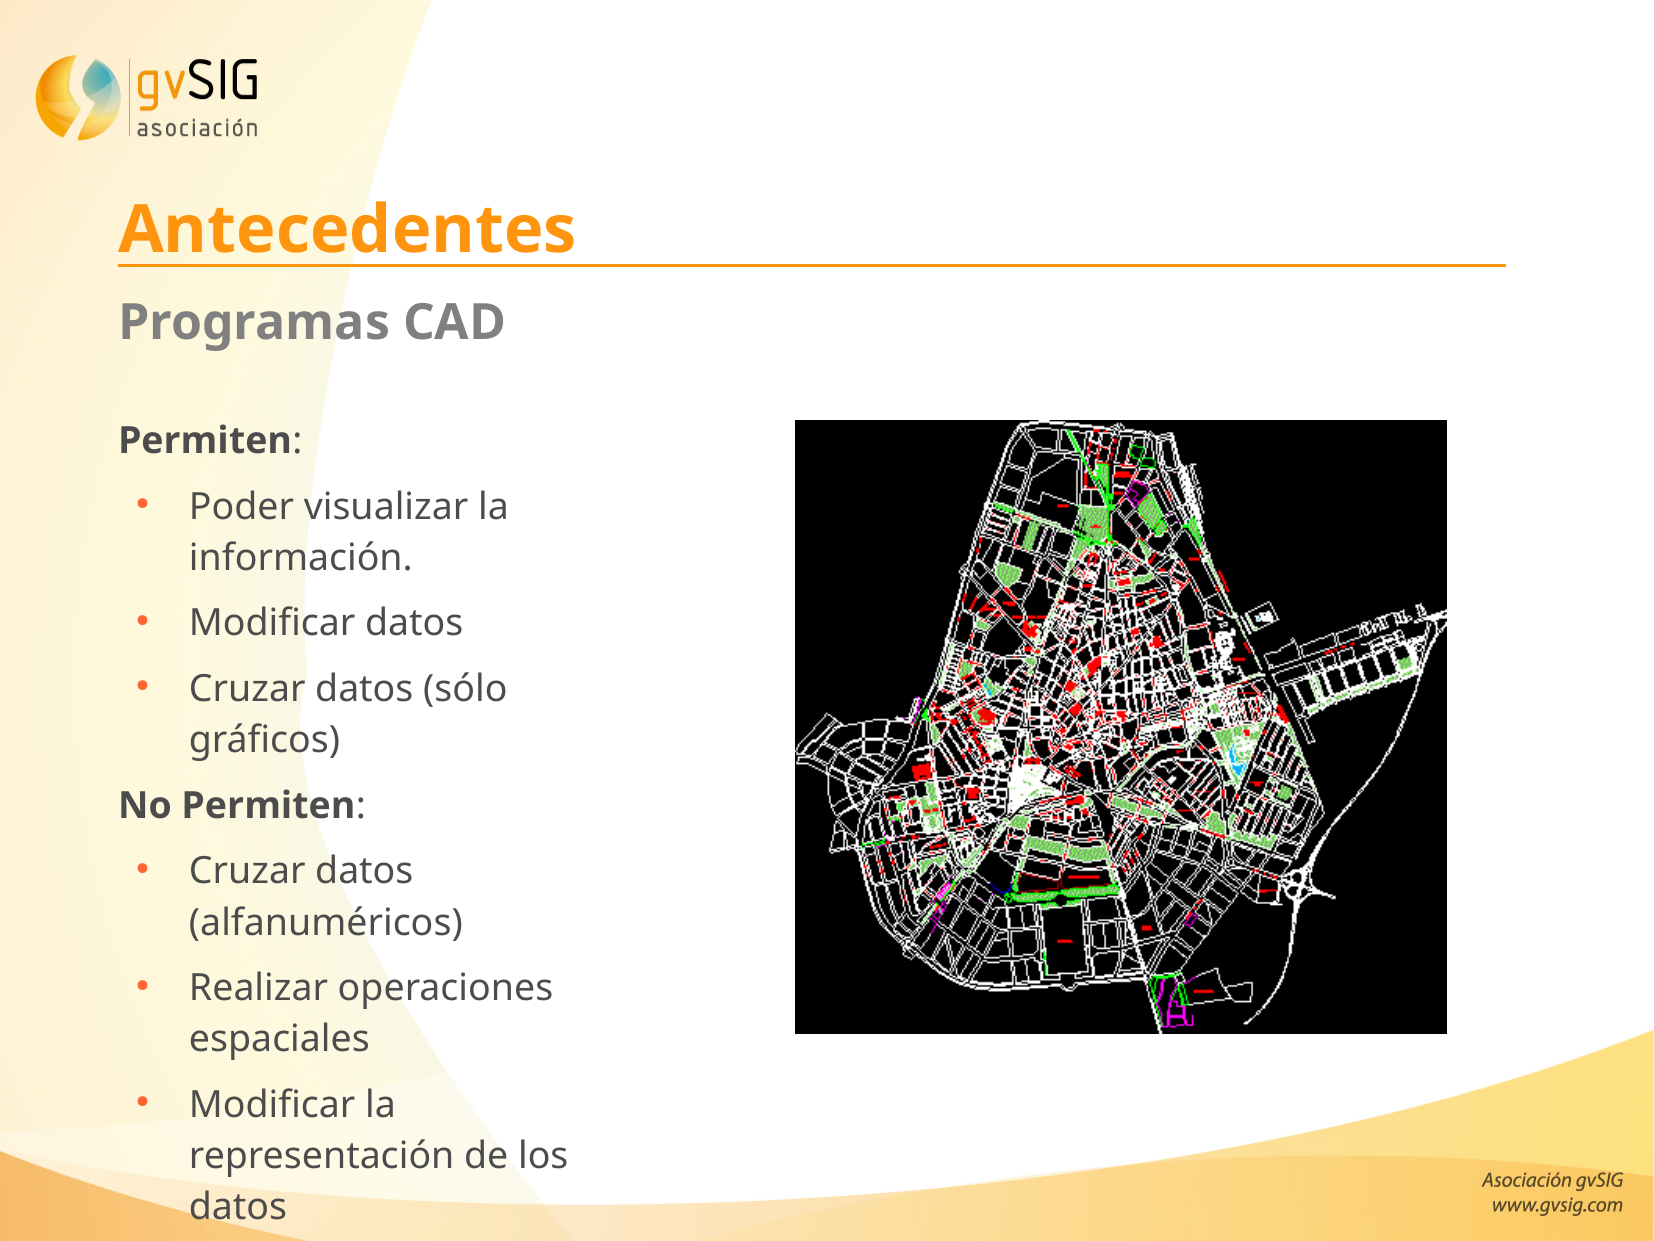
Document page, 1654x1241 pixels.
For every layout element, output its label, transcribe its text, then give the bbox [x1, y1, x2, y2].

title Programas CAD [118, 276, 857, 365]
list Permiten: Poder visualizar la información. Modificar datos Cruzar datos (sólo gráficos) No Permiten: Cruzar datos (alfanuméricos) Realizar operaciones espaciales Modificar la representación de los datos [118, 413, 650, 1241]
title Antecedentes [118, 177, 1607, 276]
picture [0, 0, 1654, 1241]
